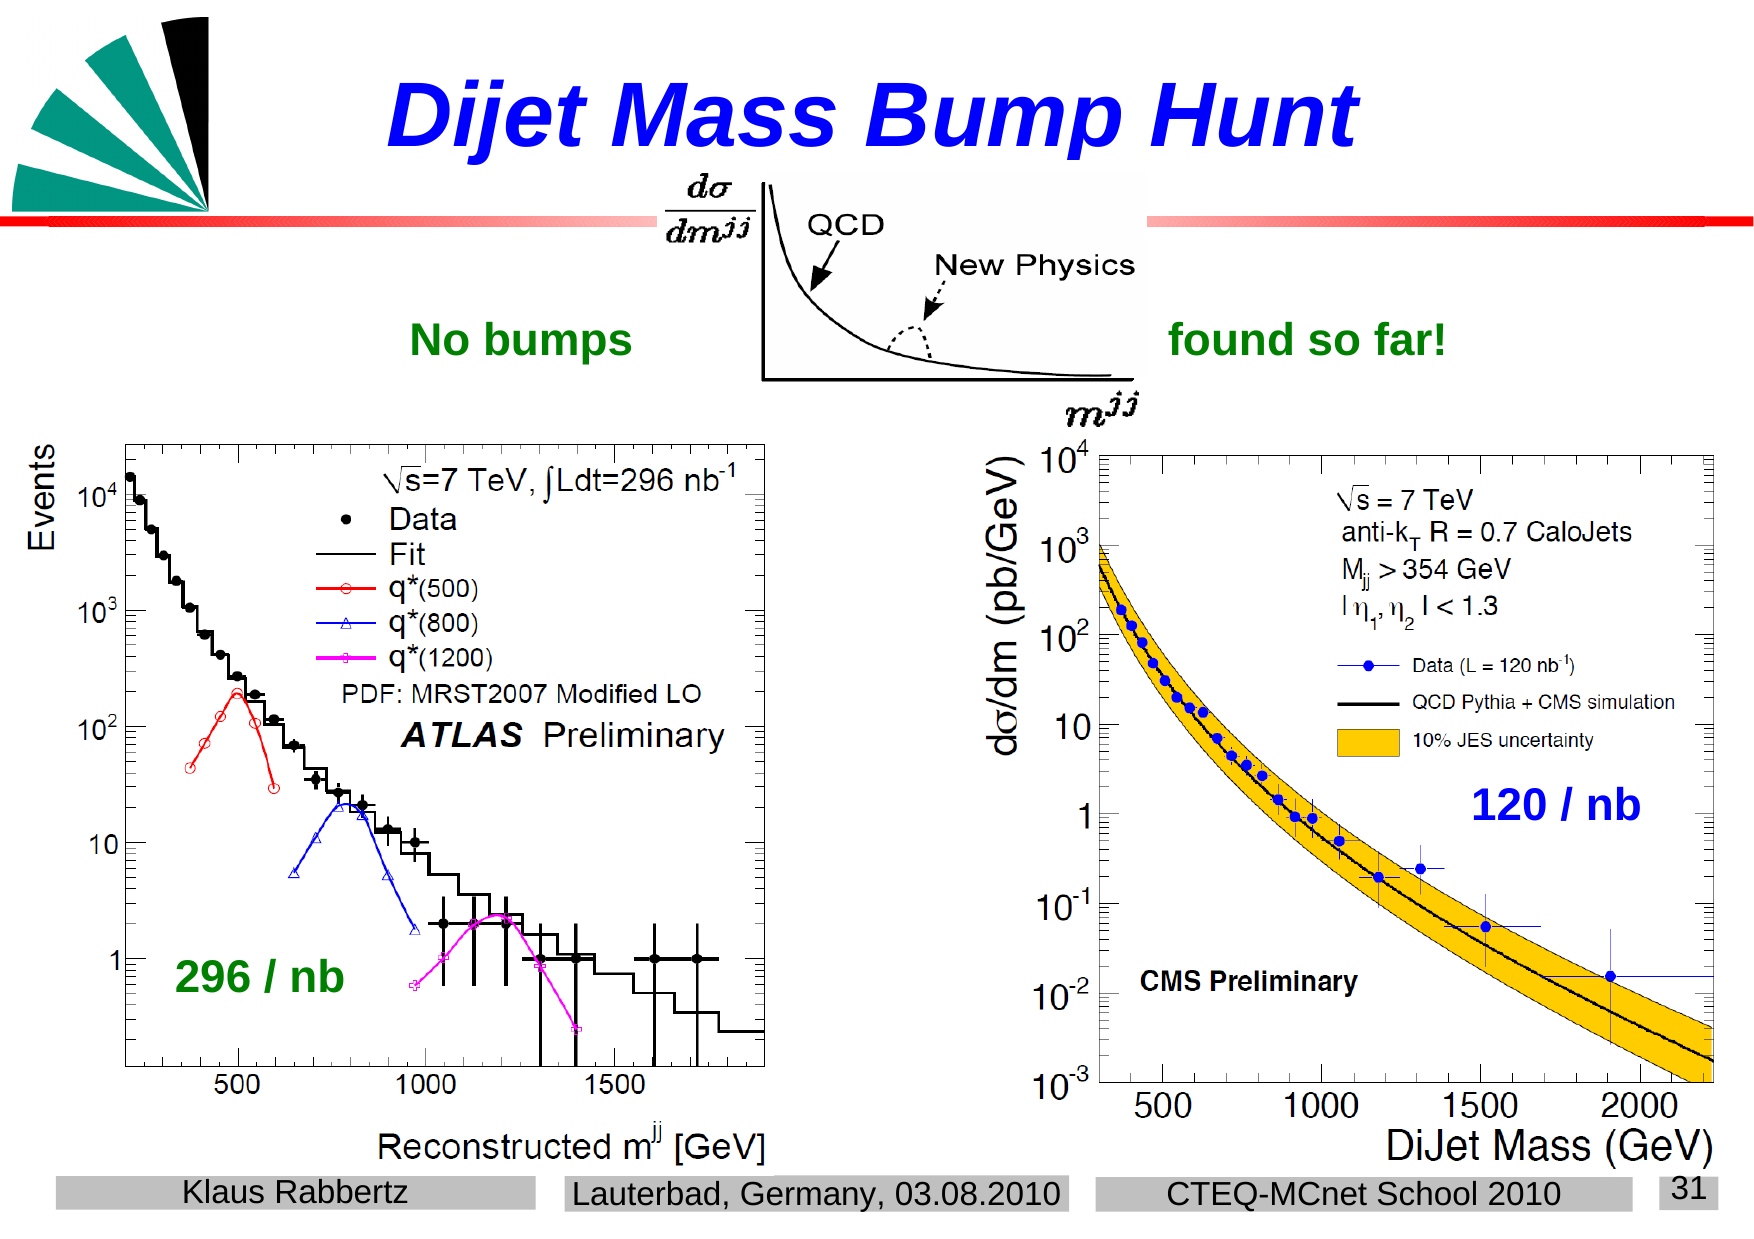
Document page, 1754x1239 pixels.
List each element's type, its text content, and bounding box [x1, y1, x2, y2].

text_box No bumps found so far! [397, 308, 1461, 373]
text_box 296 / nb [163, 944, 358, 1010]
picture [657, 160, 1147, 308]
picture [21, 373, 1147, 1176]
picture [975, 438, 1724, 1174]
picture [12, 17, 209, 214]
title Dijet Mass Bump Hunt [220, 16, 1525, 213]
text_box 120 / nb [1459, 773, 1654, 838]
